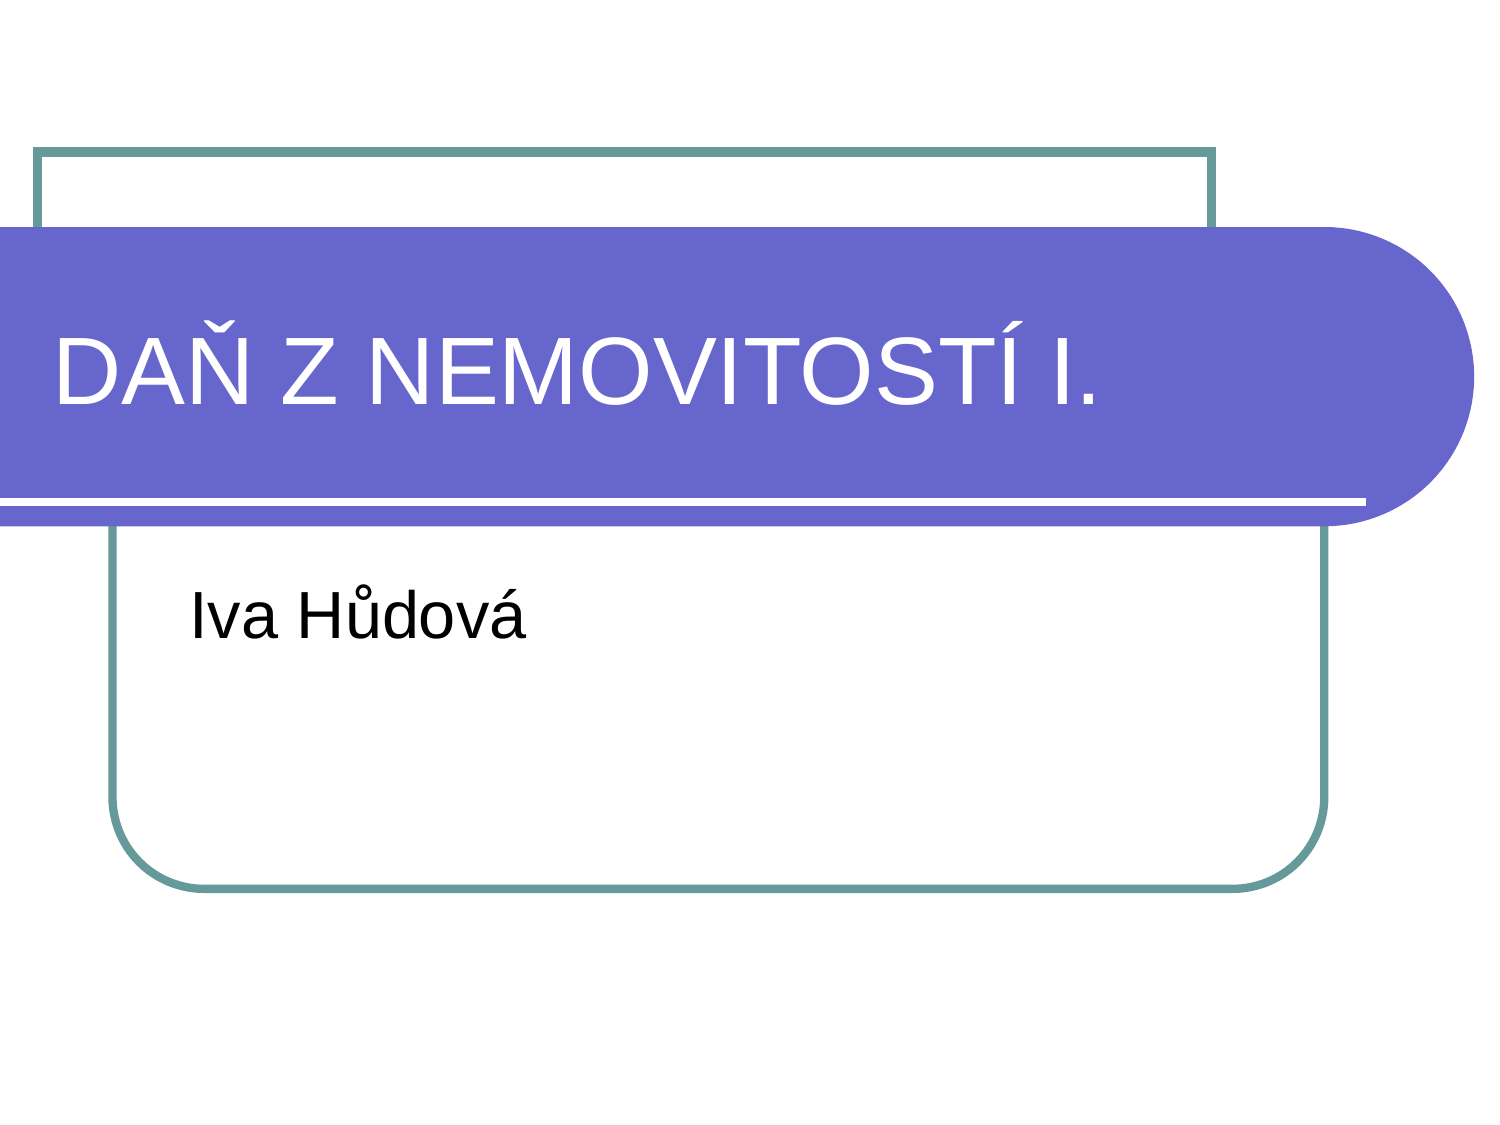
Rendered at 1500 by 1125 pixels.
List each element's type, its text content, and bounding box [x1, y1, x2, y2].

subtitle Iva Hůdová [174, 564, 1263, 840]
title DAŇ Z NEMOVITOSTÍ I. [37, 234, 1363, 499]
